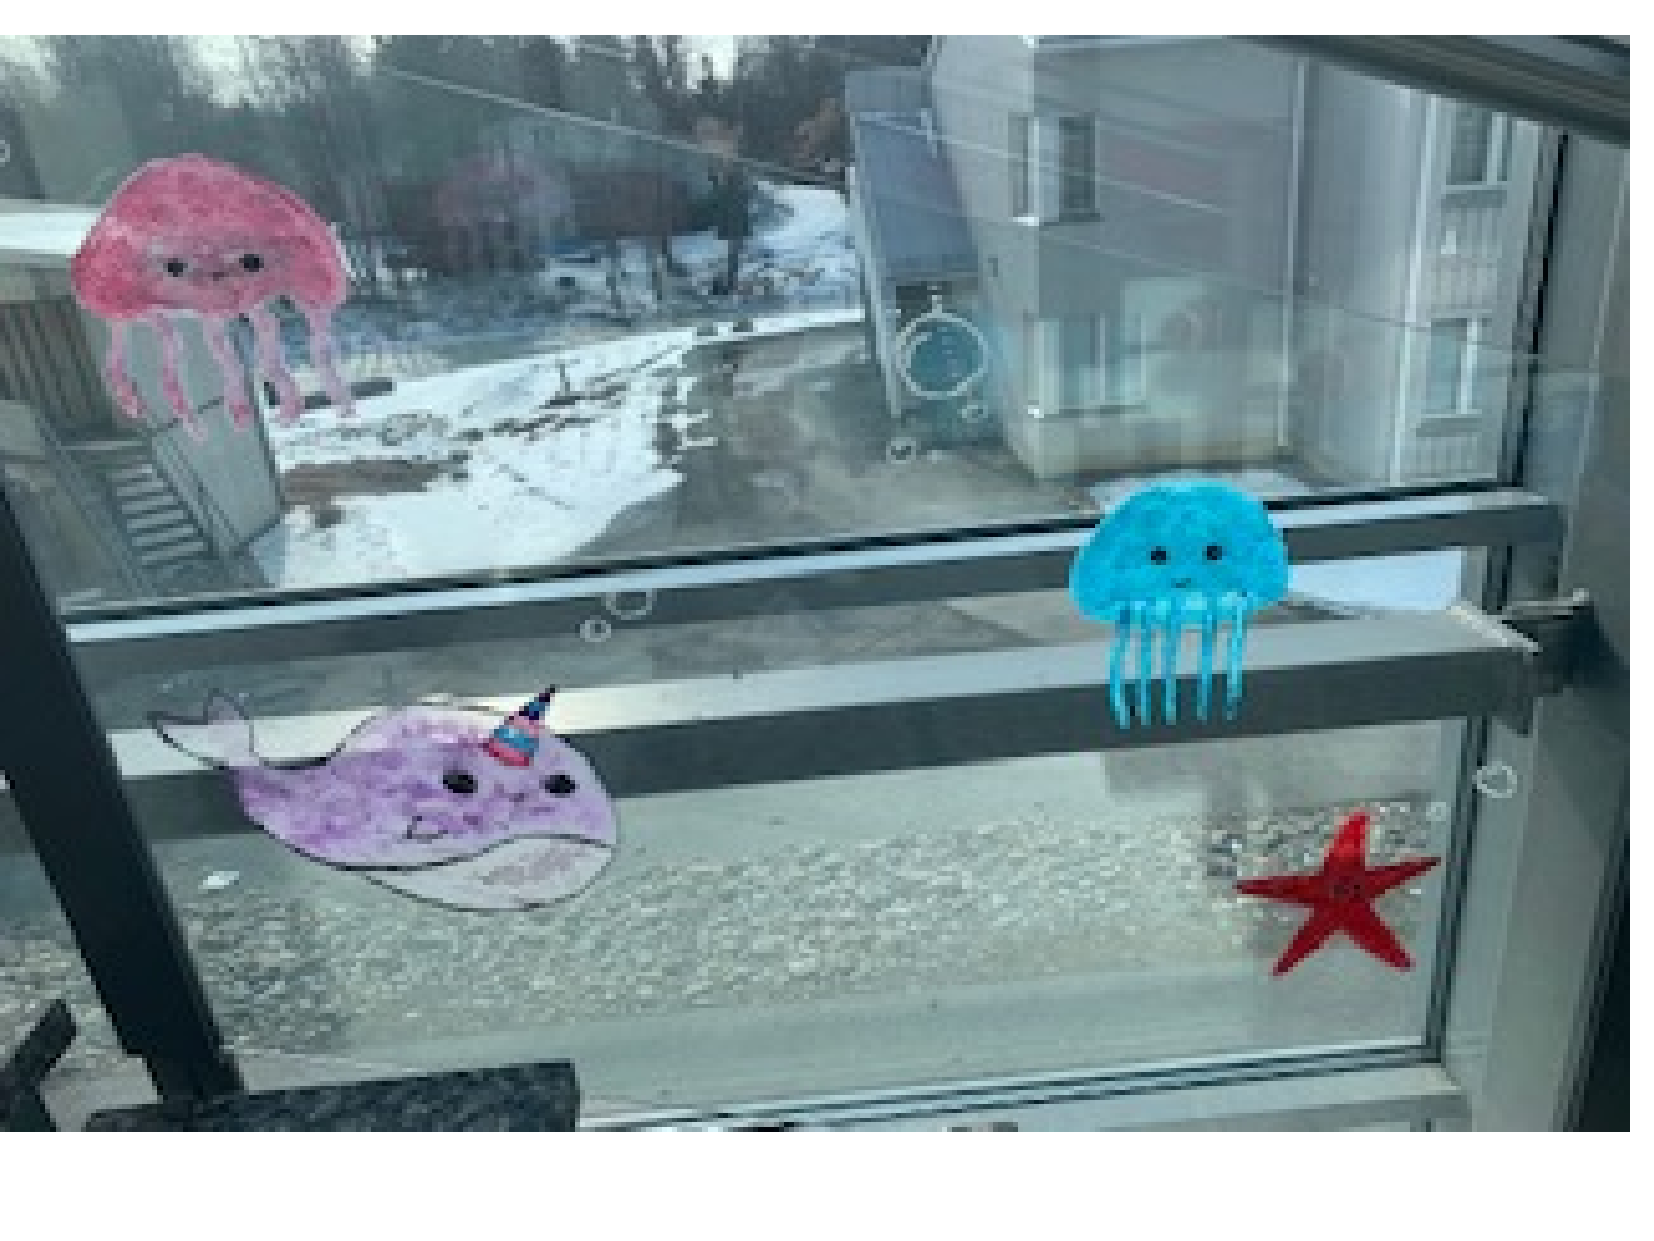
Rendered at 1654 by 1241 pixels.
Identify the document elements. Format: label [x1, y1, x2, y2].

picture [0, 35, 1630, 1132]
